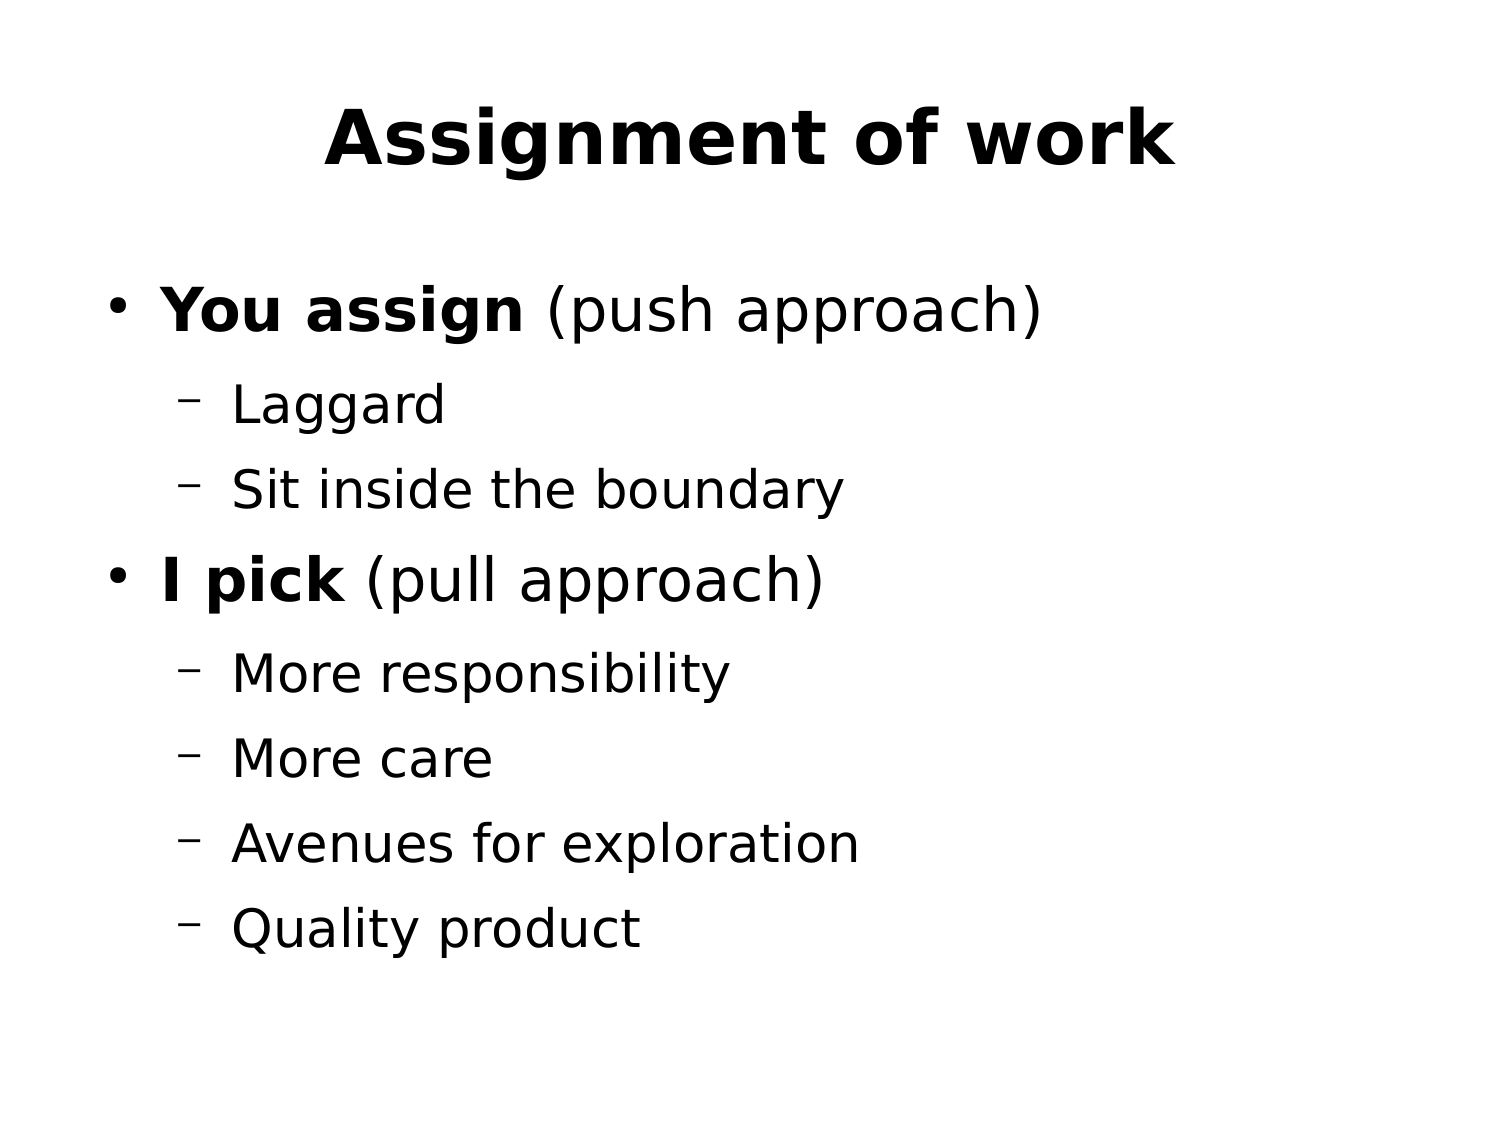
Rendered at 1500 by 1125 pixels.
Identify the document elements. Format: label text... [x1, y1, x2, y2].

title Assignment of work [75, 68, 1425, 201]
list You assign (push approach) Laggard Sit inside the boundary I pick (pull approach) More responsibility More care Avenues for exploration Quality product [75, 263, 1425, 1063]
